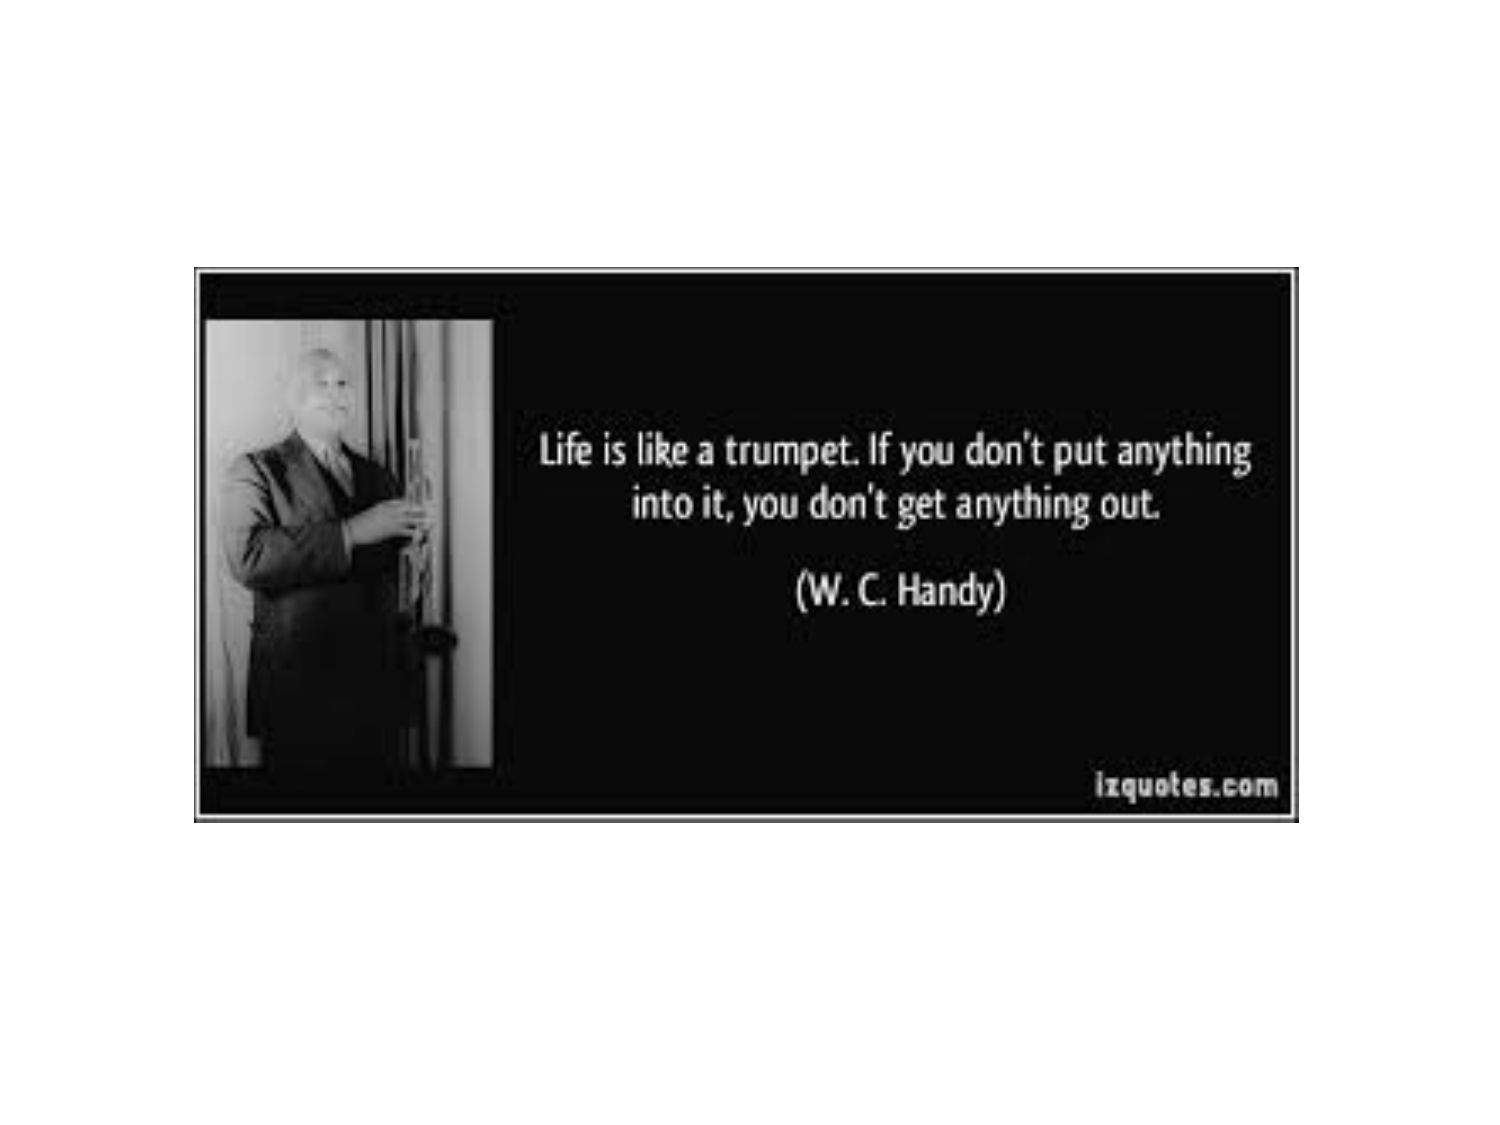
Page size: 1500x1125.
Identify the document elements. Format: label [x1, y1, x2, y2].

list [75, 262, 1425, 1005]
picture [194, 267, 1299, 823]
